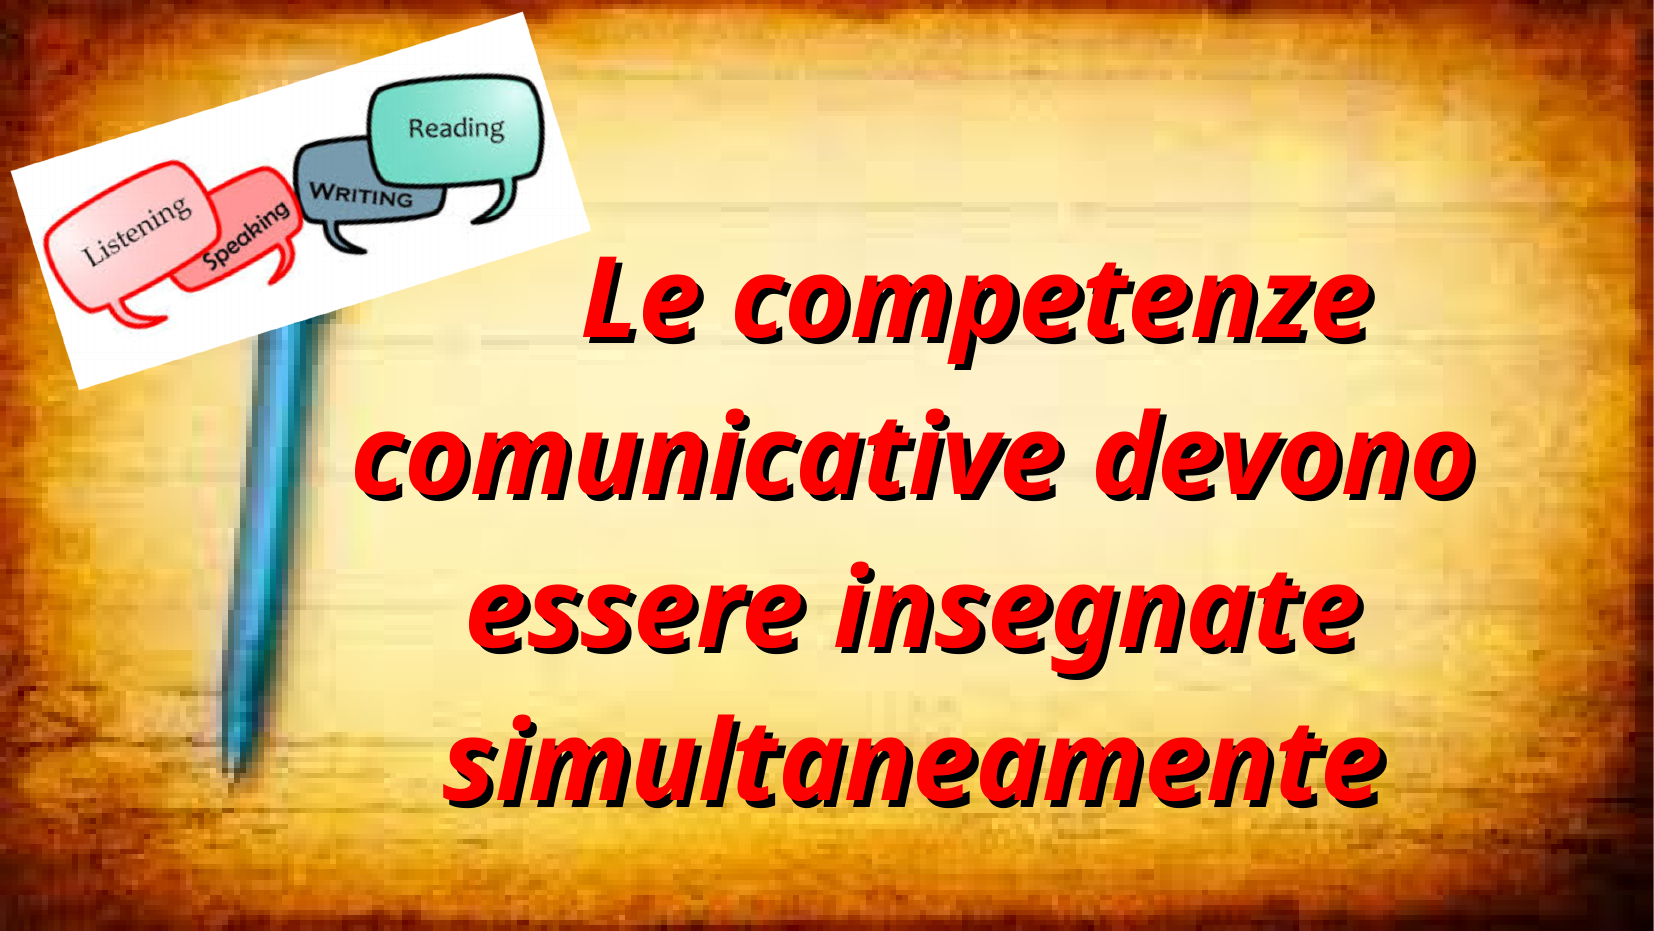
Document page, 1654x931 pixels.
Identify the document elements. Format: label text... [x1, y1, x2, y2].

subtitle Le competenze comunicative devono essere insegnate simultaneamente [169, 192, 1654, 845]
picture [0, 0, 1654, 931]
